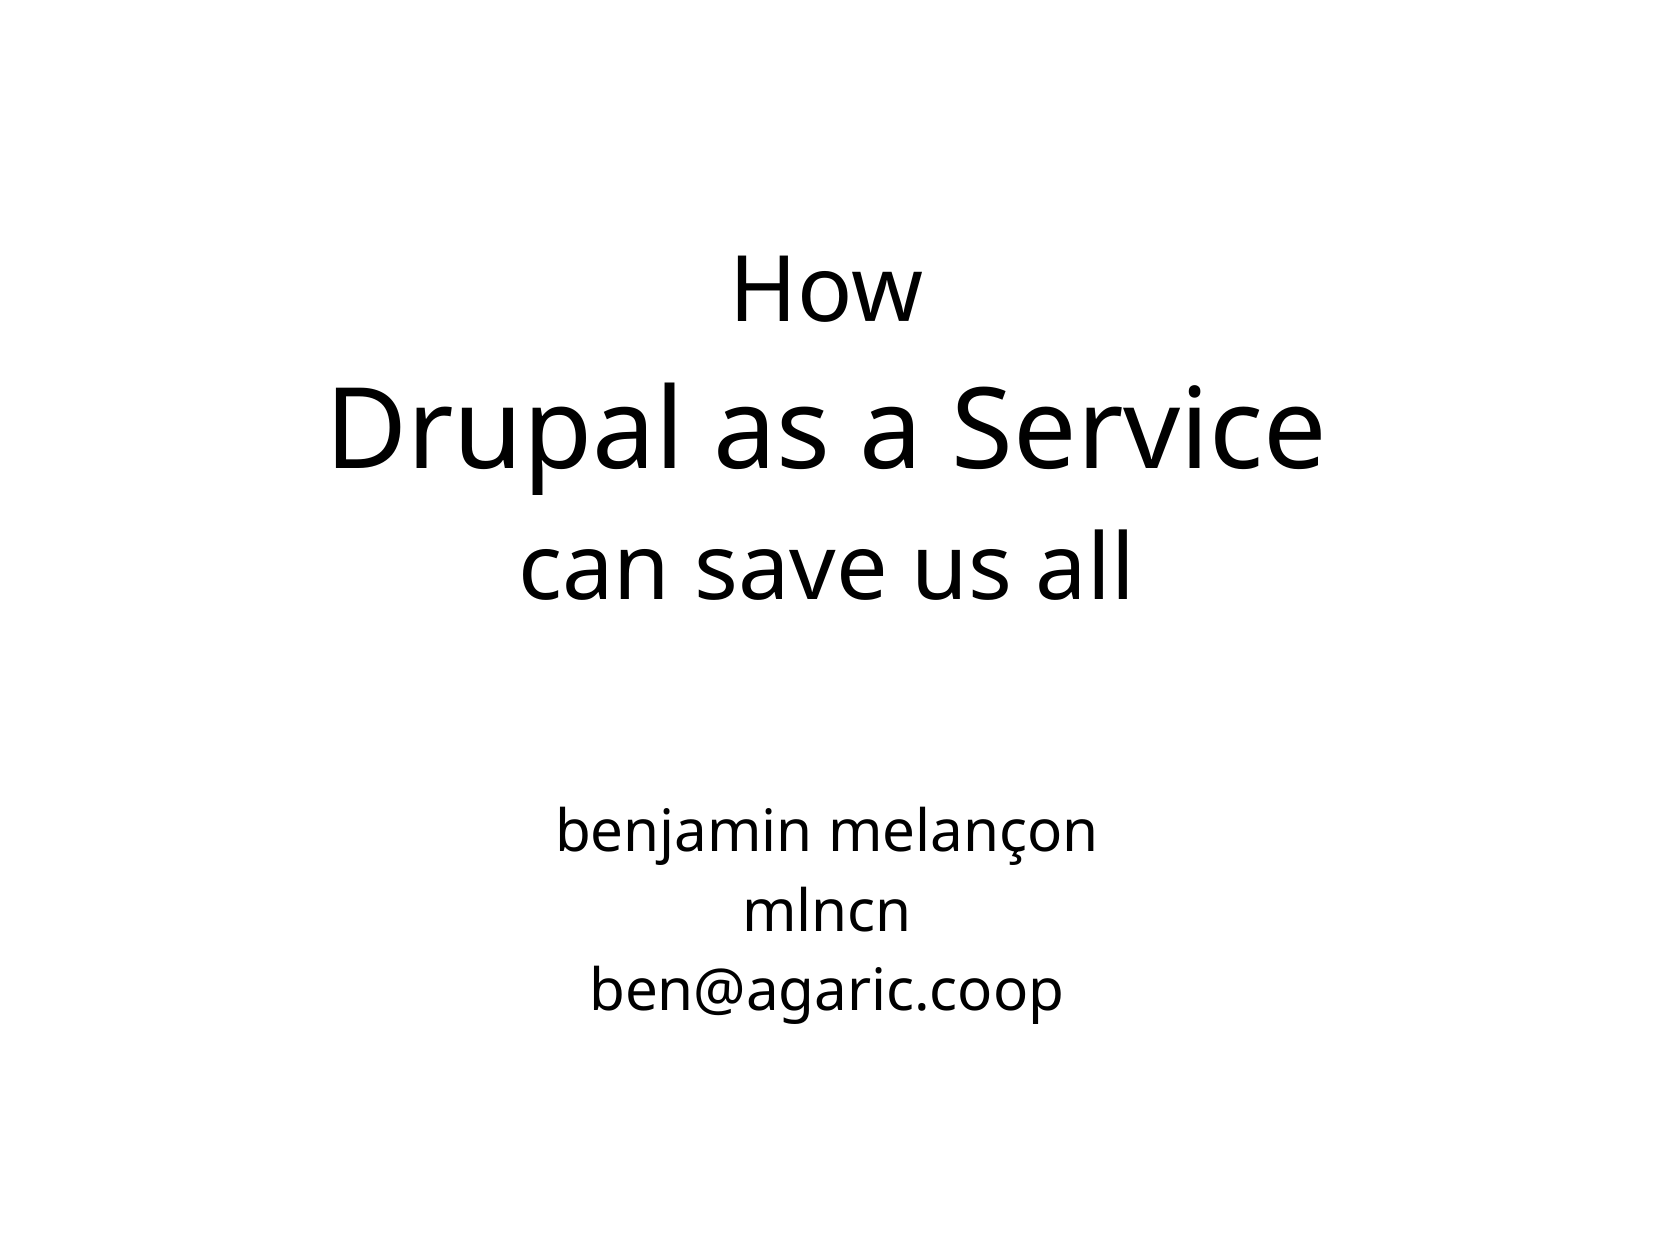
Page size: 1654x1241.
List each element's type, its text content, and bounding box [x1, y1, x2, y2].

subtitle benjamin melançon mlncn ben@agaric.coop [82, 790, 1571, 1026]
title How Drupal as a Service can save us all [82, 255, 1571, 594]
